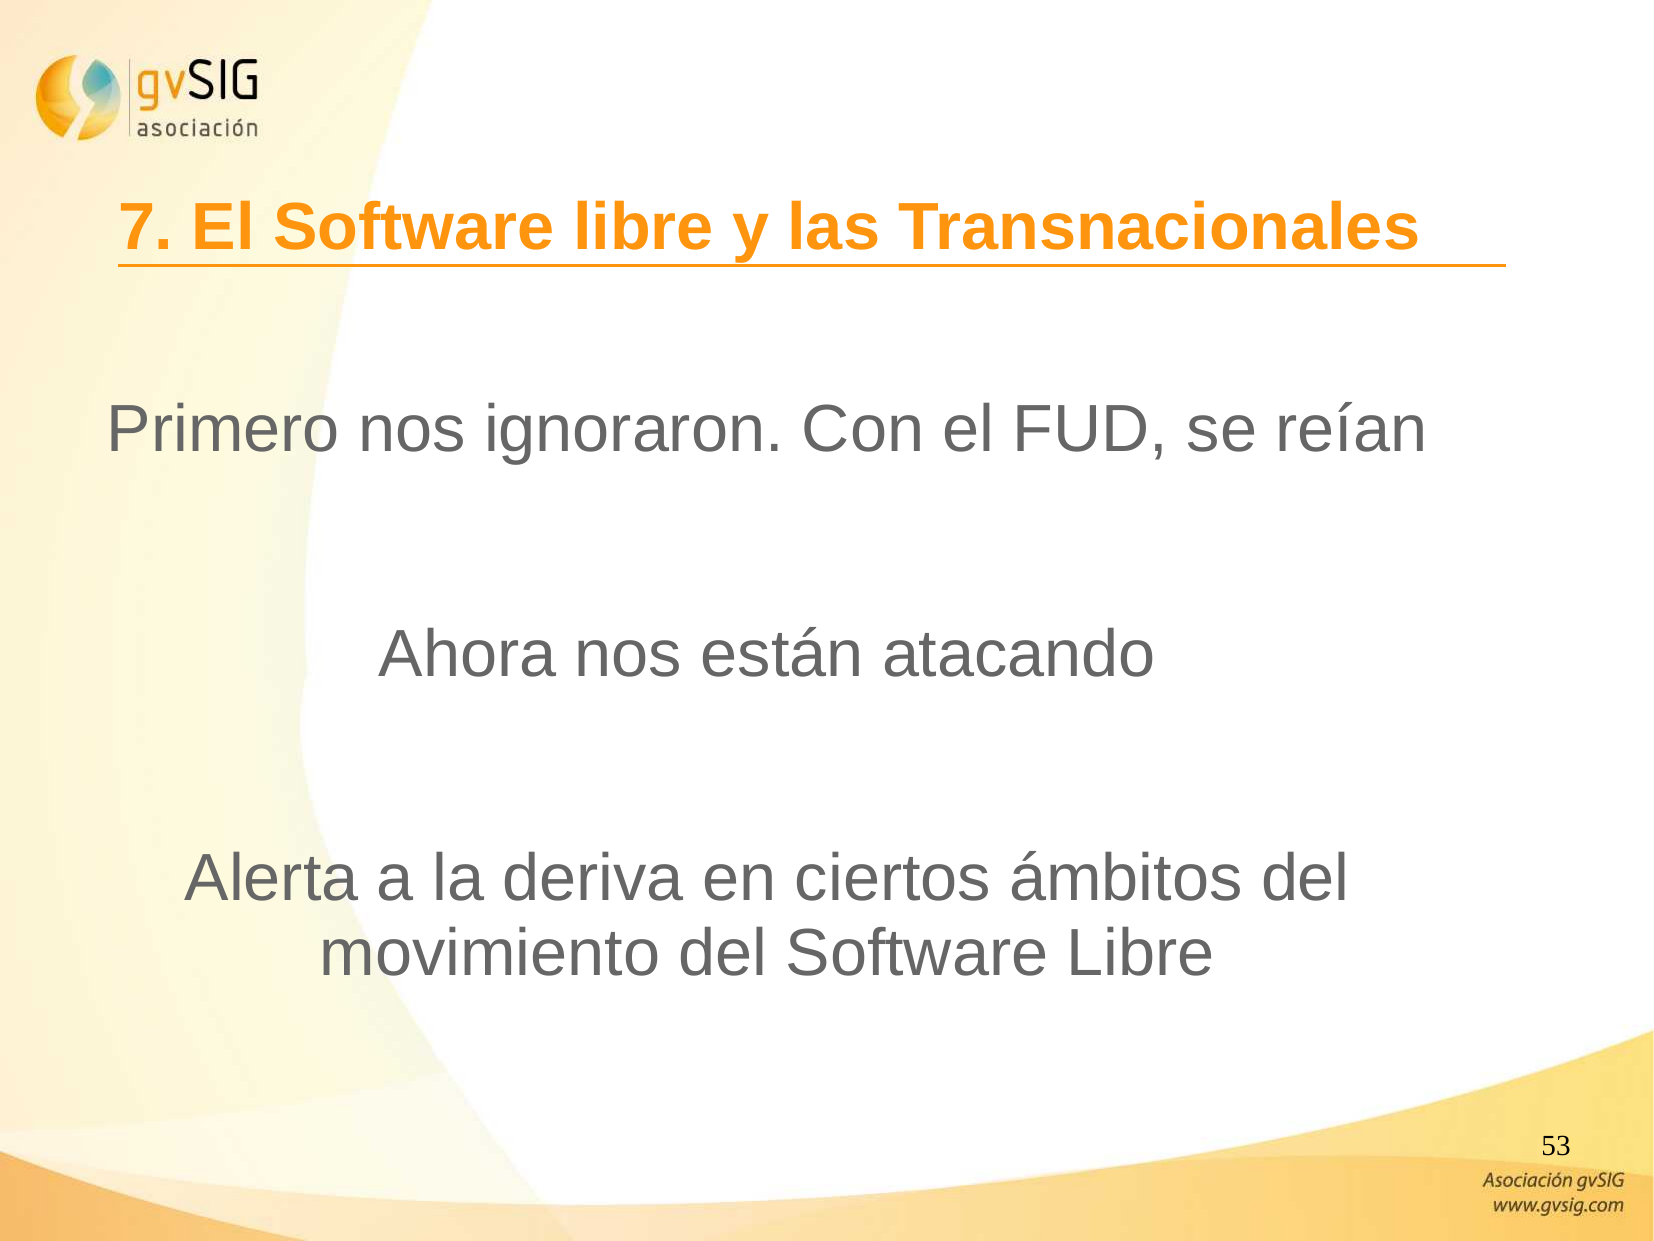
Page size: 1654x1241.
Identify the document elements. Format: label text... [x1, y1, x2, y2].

text_box Primero nos ignoraron. Con el FUD, se reían Ahora nos están atacando Alerta a la deriva en ciertos ámbitos del movimiento del Software Libre [59, 383, 1477, 1053]
picture [0, 0, 1654, 1241]
title 7. El Software libre y las Transnacionales [118, 177, 1607, 276]
